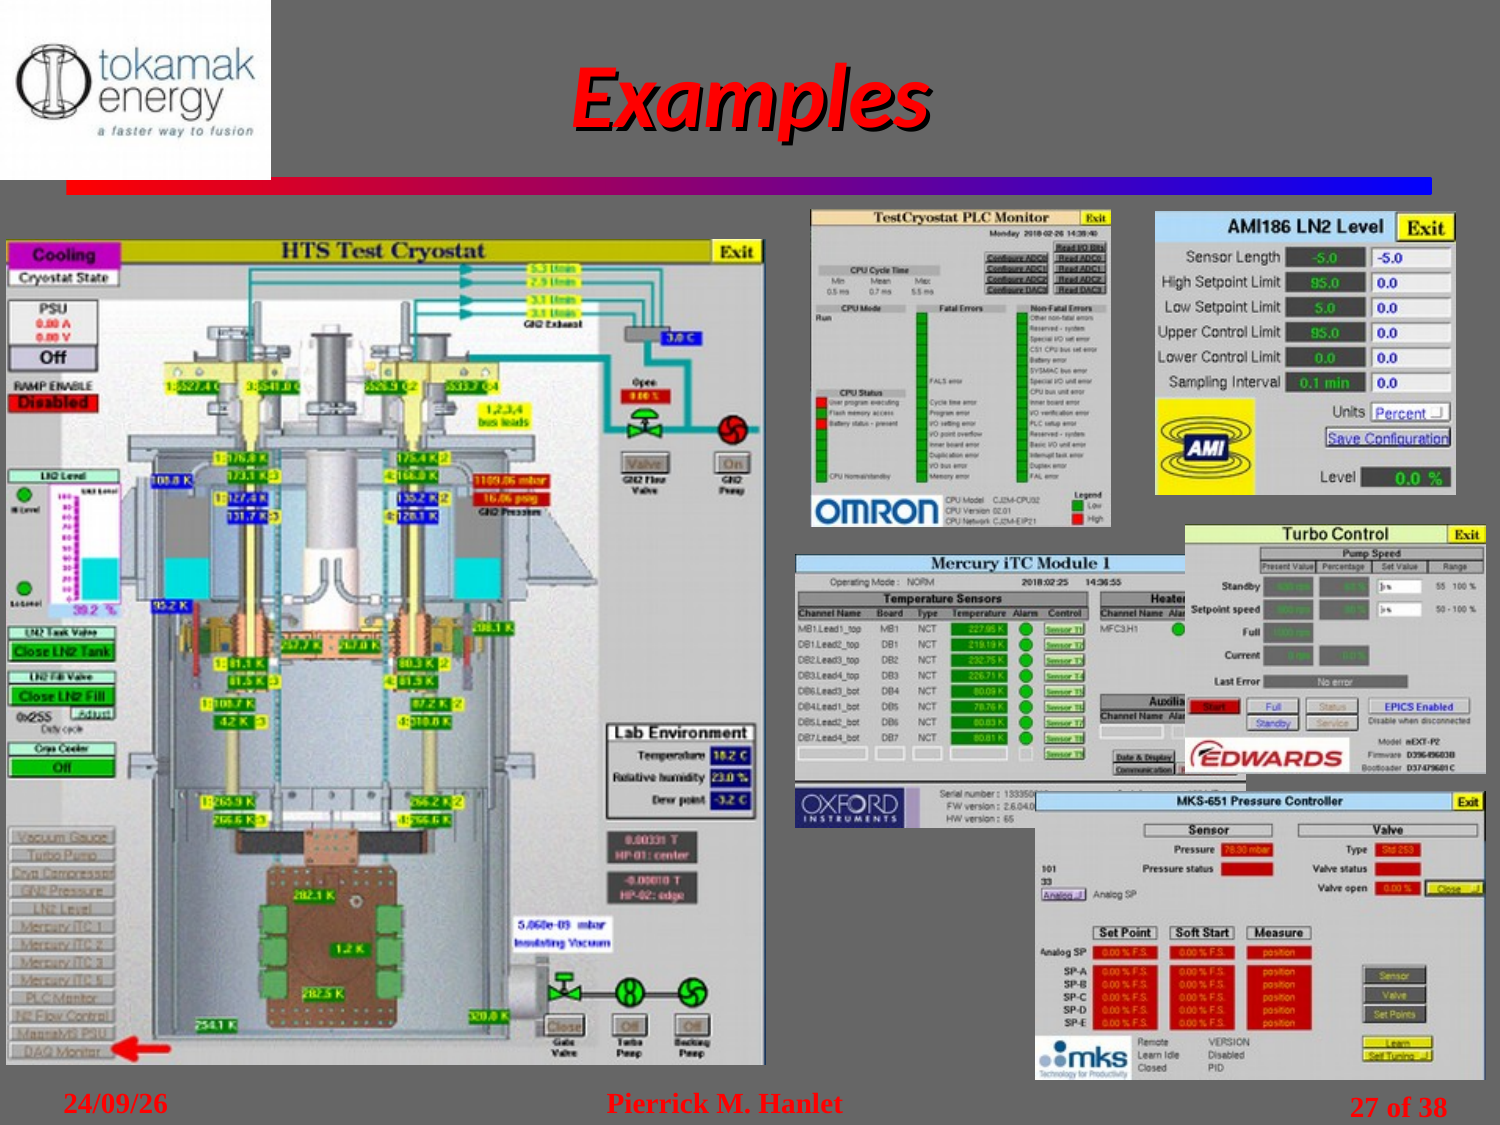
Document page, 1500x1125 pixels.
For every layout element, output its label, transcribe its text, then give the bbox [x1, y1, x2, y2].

picture [0, 0, 271, 180]
picture [810, 209, 1111, 527]
picture [795, 524, 1486, 1081]
picture [6, 239, 766, 1066]
picture [1155, 211, 1456, 496]
title Examples [271, 16, 1486, 172]
